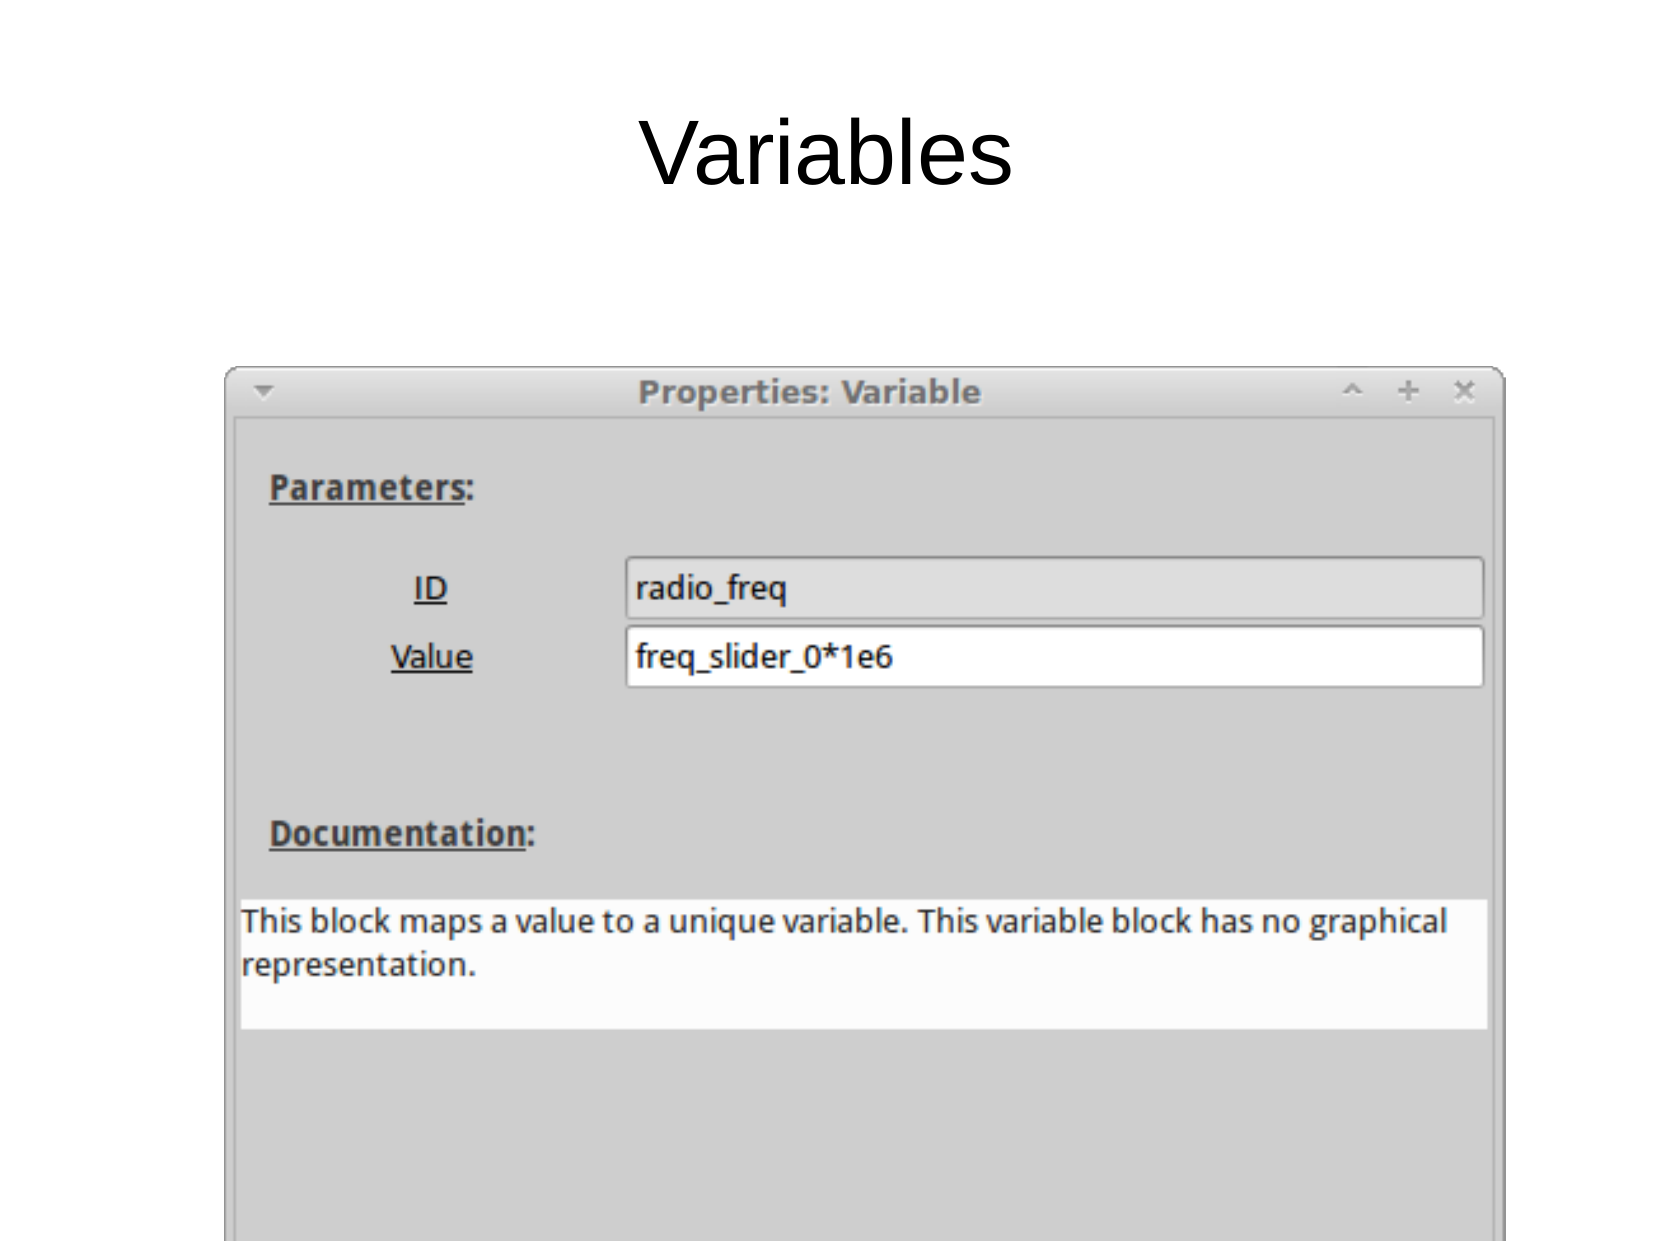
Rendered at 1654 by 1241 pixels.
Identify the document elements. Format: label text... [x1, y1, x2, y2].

picture [224, 366, 1506, 1241]
title Variables [82, 49, 1571, 257]
